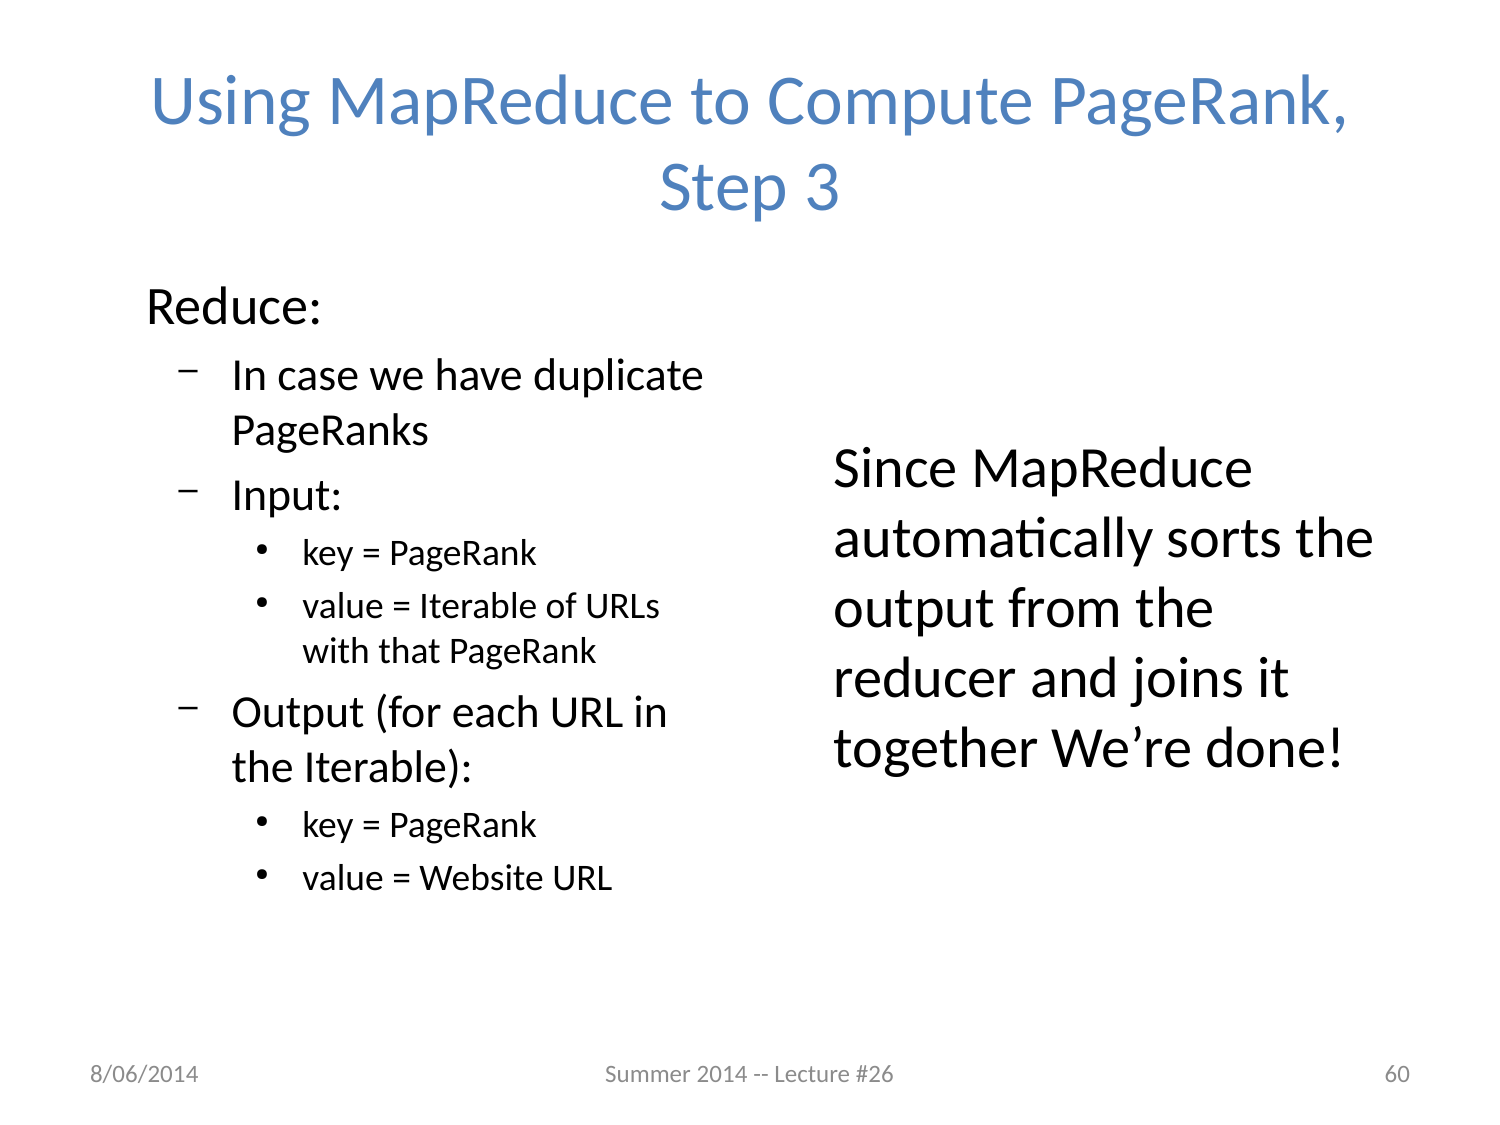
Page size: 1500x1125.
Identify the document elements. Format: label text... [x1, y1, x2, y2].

slide_number <number> [1074, 1042, 1425, 1103]
slide_number 8/06/2014 [75, 1042, 425, 1103]
footer Summer 2014 -- Lecture #26 [512, 1042, 988, 1103]
list Reduce: In case we have duplicate PageRanks Input: key = PageRank value = Iterable of URLs with that PageRank Output (for each URL in the Iterable): key = PageRank value = Website URL [75, 262, 738, 1005]
list Since MapReduce automatically sorts the output from the reducer and joins it together We’re done! [762, 262, 1425, 1005]
title Using MapReduce to Compute PageRank, Step 3 [75, 45, 1425, 233]
